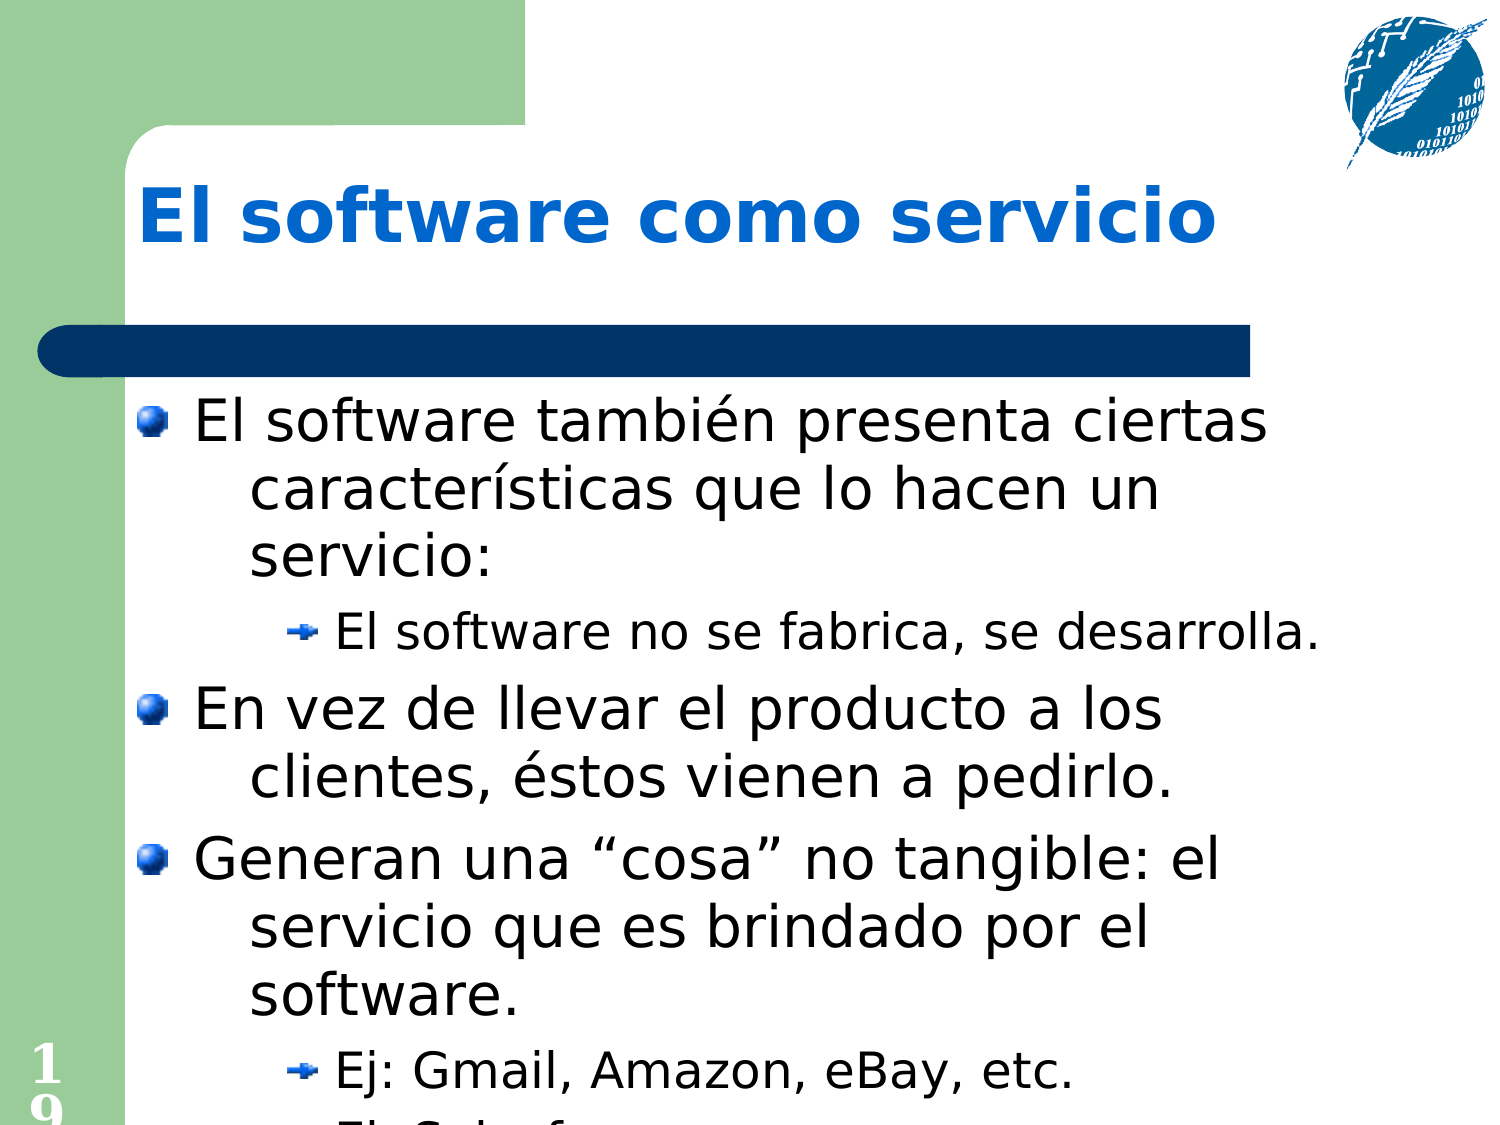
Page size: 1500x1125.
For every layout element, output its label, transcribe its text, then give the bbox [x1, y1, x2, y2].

title El software como servicio [136, 136, 1414, 301]
picture [1416, 140, 1425, 149]
picture [287, 1063, 318, 1079]
picture [1427, 138, 1431, 148]
list El software también presenta ciertas características que lo hacen un servicio: El software no se fabrica, se desarrolla. En vez de llevar el producto a los clientes, éstos vienen a pedirlo. Generan una “cosa” no tangible: el servicio que es brindado por el software. Ej: Gmail, Amazon, eBay, etc. Ej: Salesforce. [137, 387, 1400, 1045]
picture [1436, 127, 1450, 136]
picture [1433, 139, 1440, 147]
picture [1341, 15, 1487, 172]
